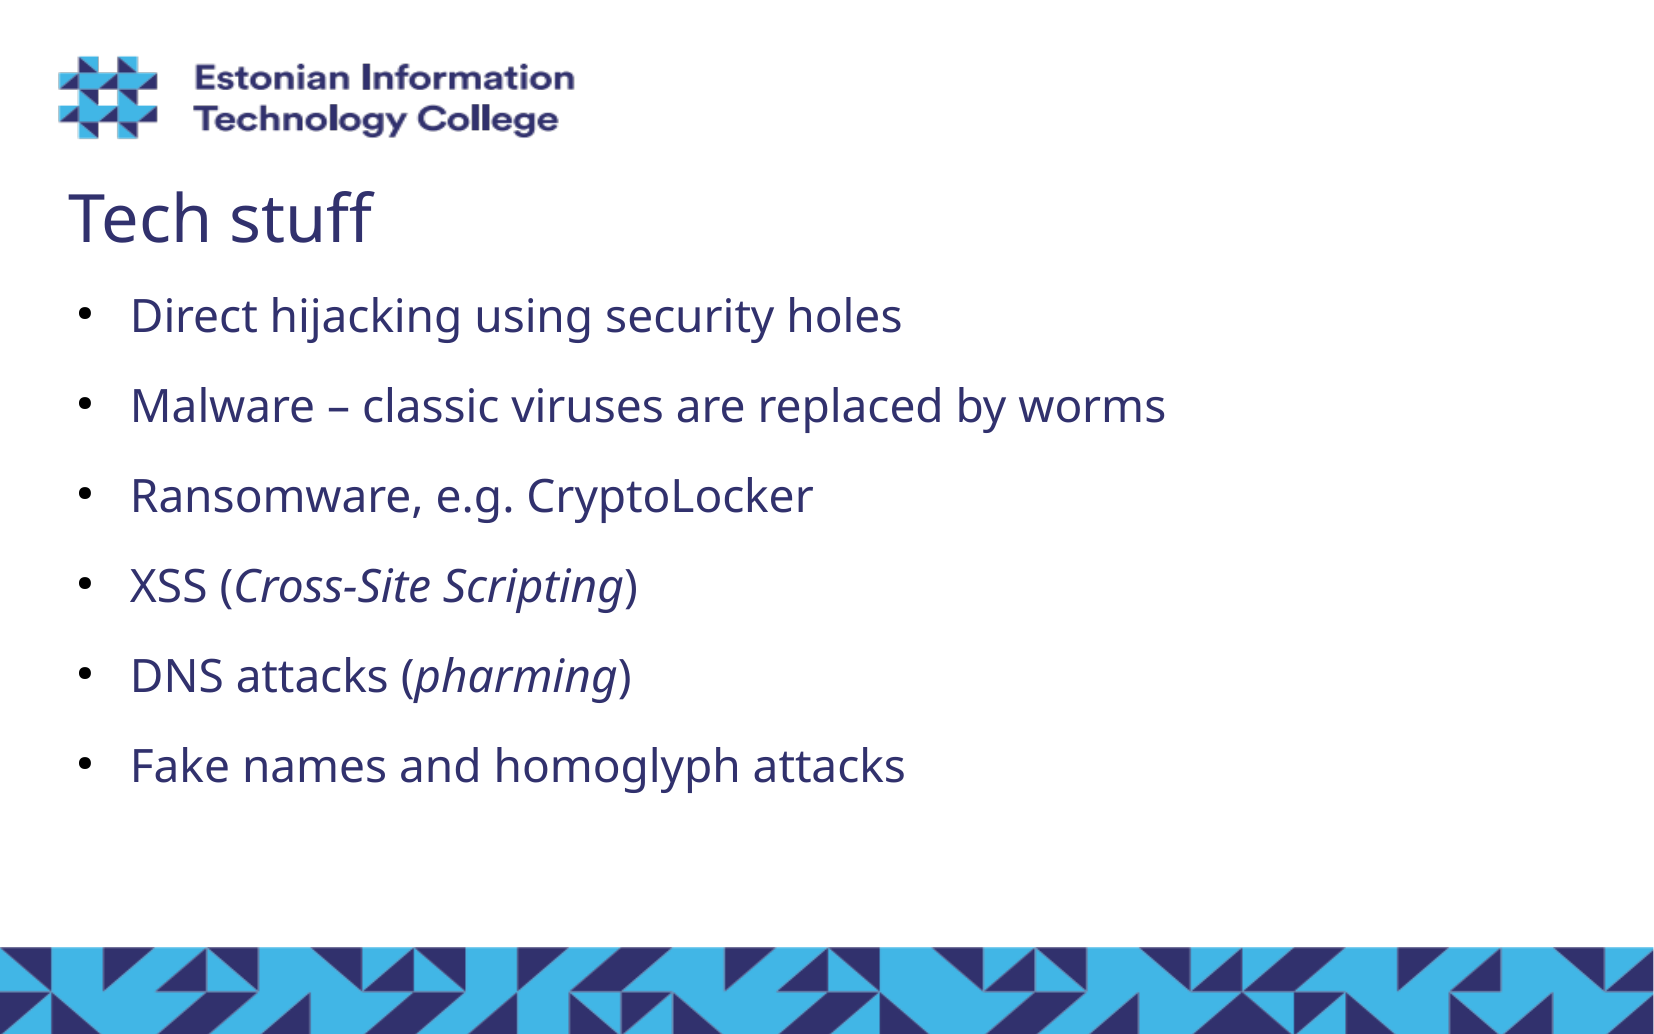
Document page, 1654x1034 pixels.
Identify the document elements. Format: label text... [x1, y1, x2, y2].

title Tech stuff [68, 147, 1536, 283]
list Direct hijacking using security holes Malware – classic viruses are replaced by worms Ransomware, e.g. CryptoLocker XSS (Cross-Site Scripting) DNS attacks (pharming) Fake names and homoglyph attacks [59, 283, 1595, 936]
